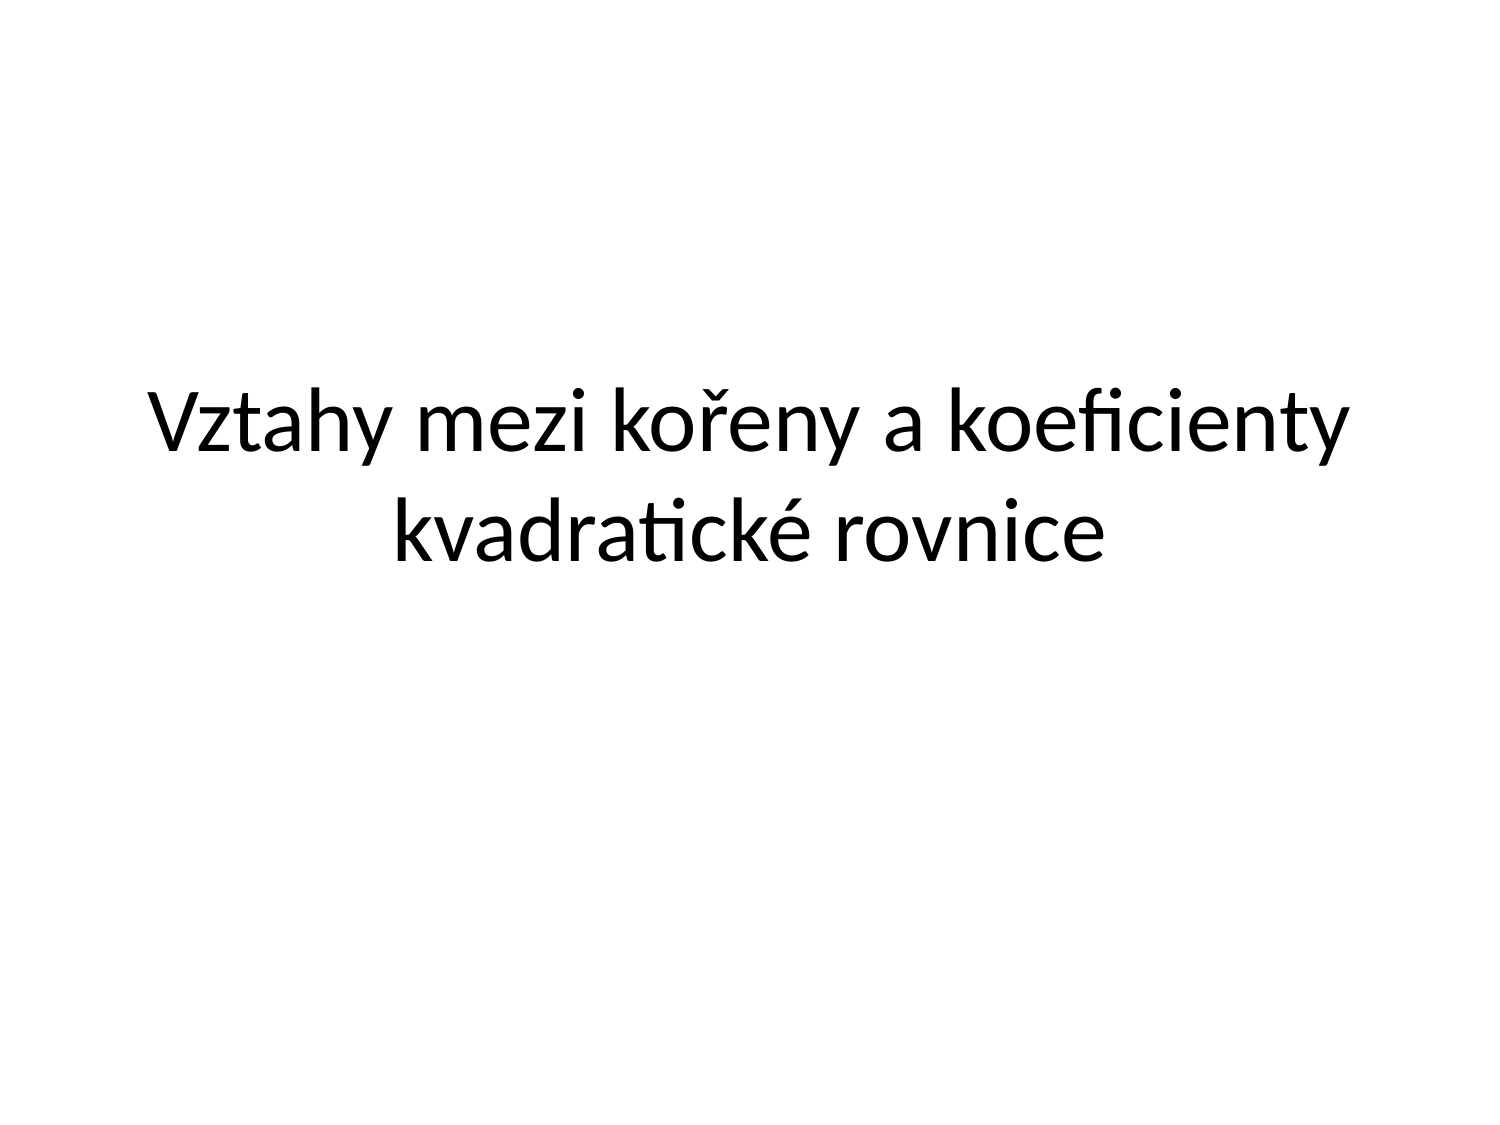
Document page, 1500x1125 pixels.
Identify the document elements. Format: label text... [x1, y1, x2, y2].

title Vztahy mezi kořeny a koeficienty kvadratické rovnice [112, 349, 1388, 591]
